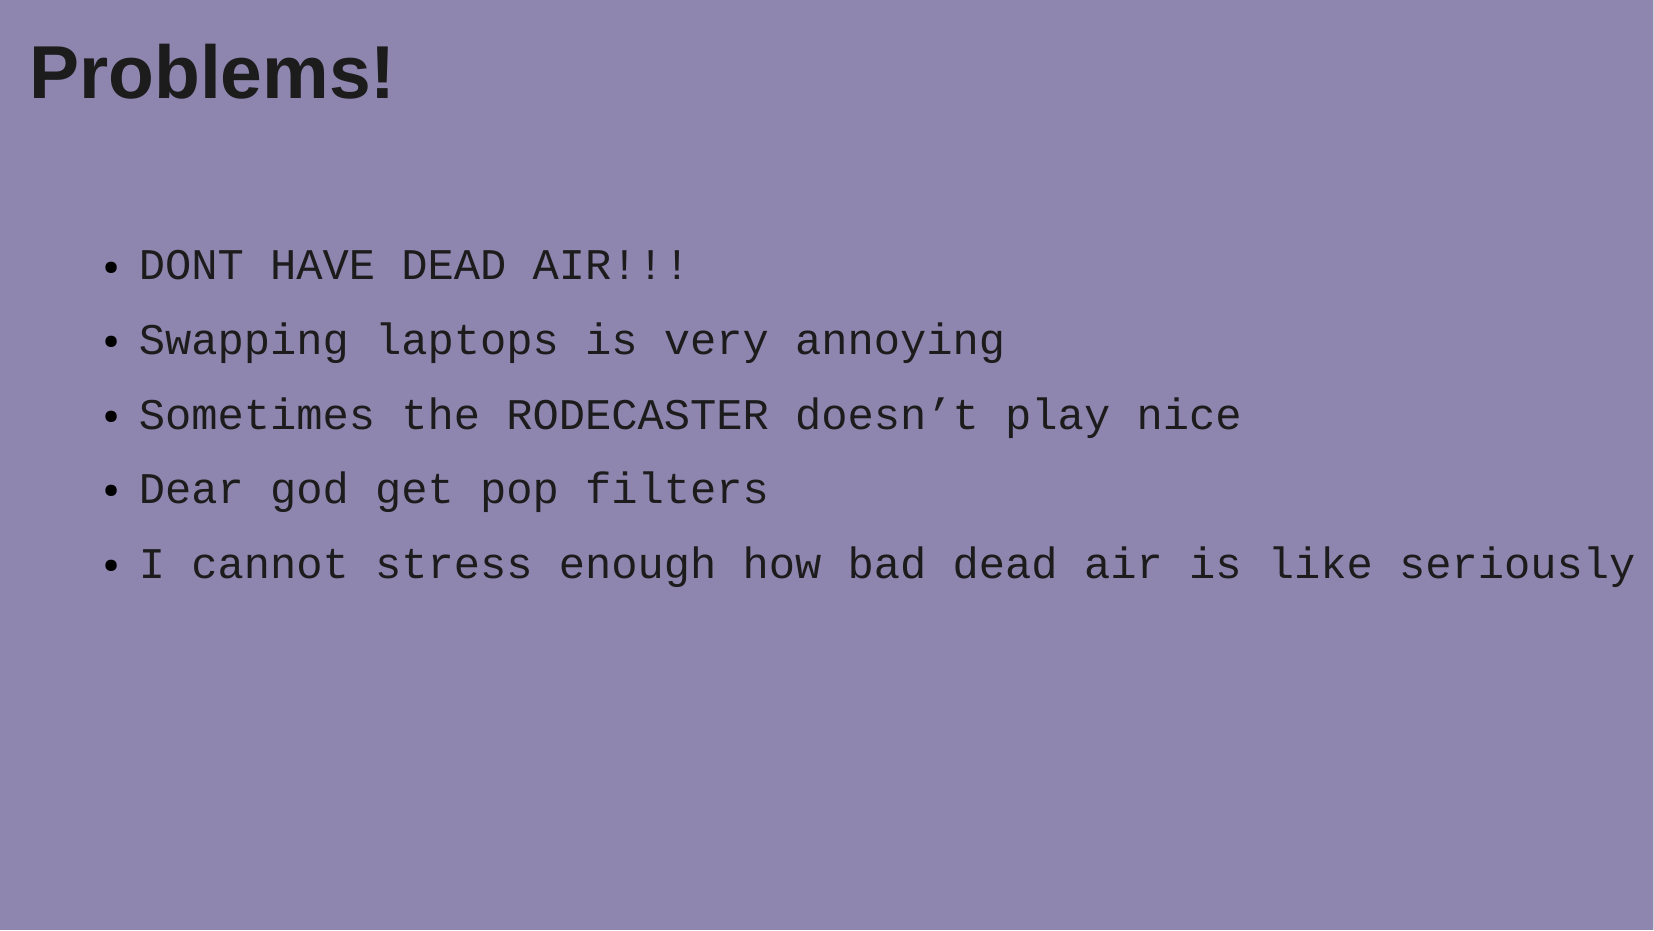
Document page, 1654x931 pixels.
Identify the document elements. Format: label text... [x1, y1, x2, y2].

text_box DONT HAVE DEAD AIR!!! Swapping laptops is very annoying Sometimes the RODECASTER doesn’t play nice Dear god get pop filters I cannot stress enough how bad dead air is like seriously [88, 236, 1654, 857]
title Problems! [29, 11, 1536, 133]
